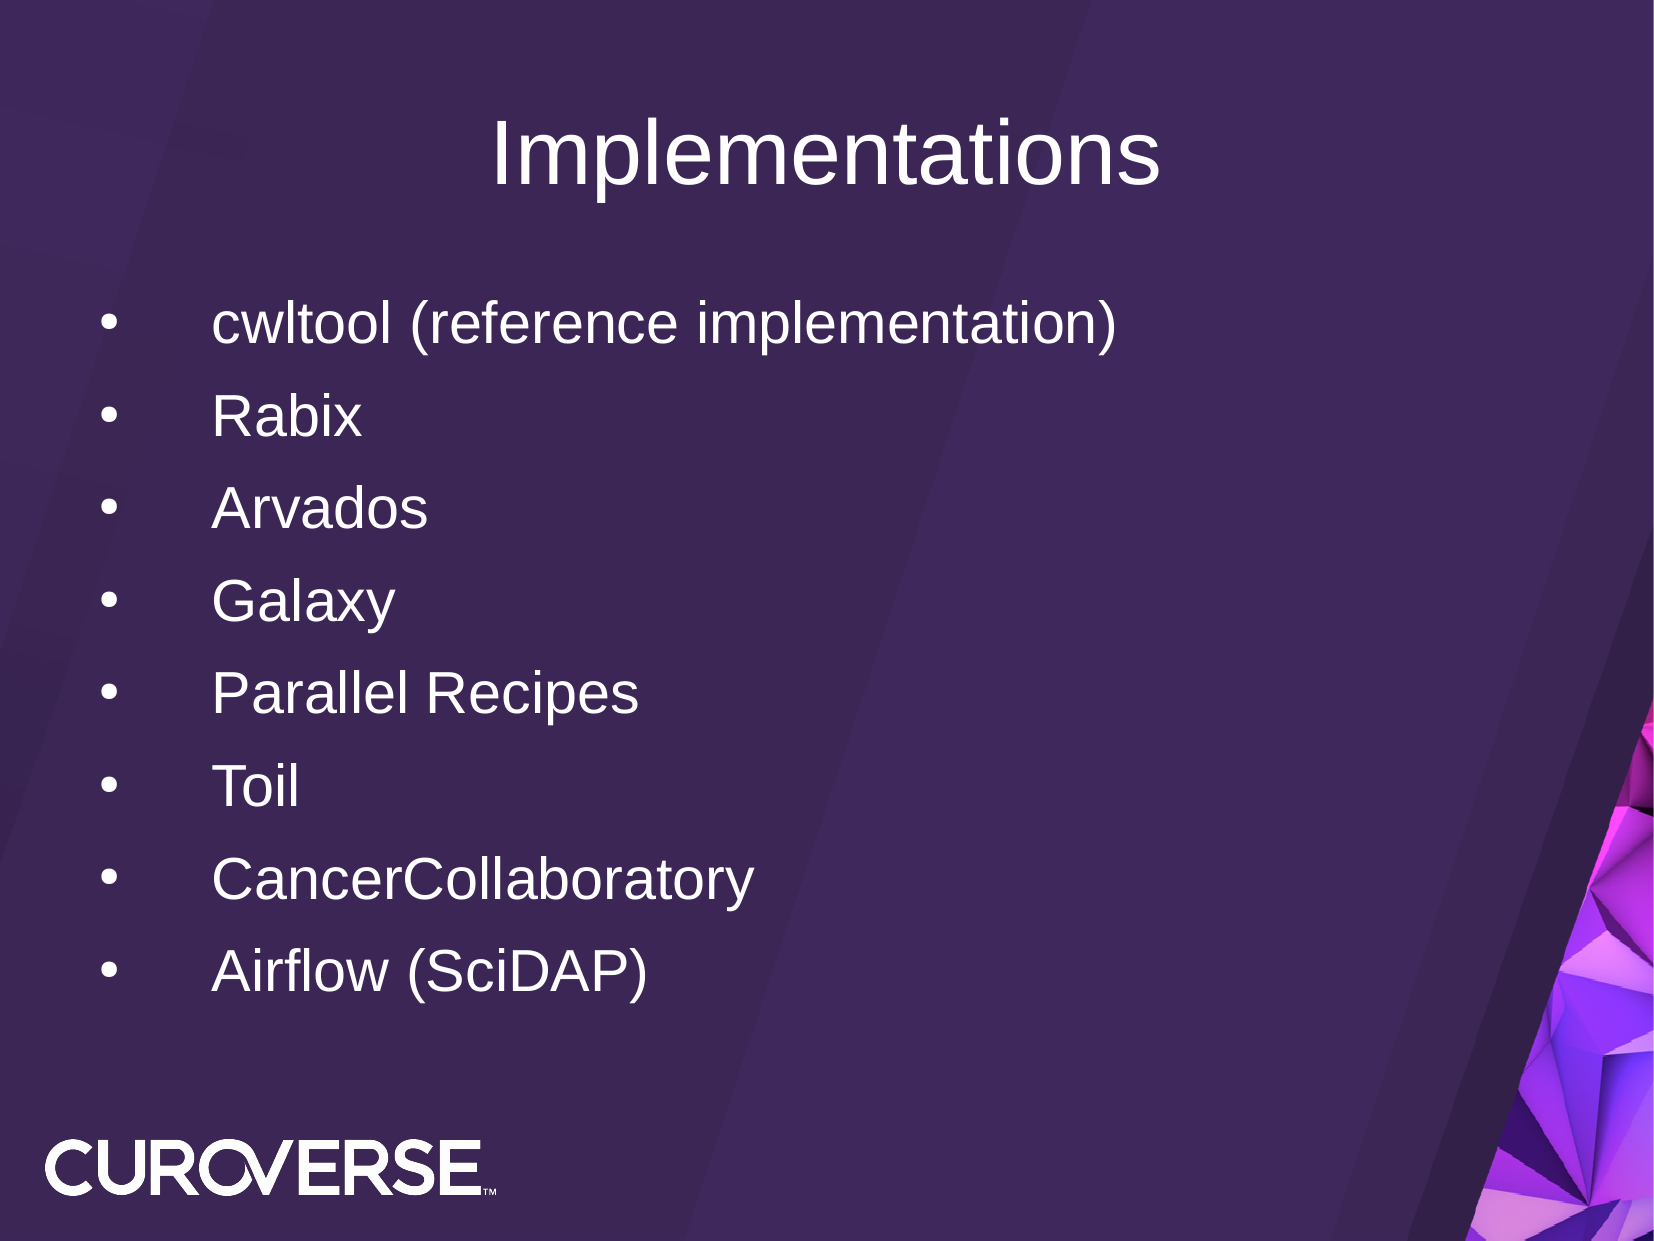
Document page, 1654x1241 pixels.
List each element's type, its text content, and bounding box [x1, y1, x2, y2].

title Implementations [82, 49, 1571, 257]
picture [0, 0, 1654, 1241]
list cwltool (reference implementation) Rabix Arvados Galaxy Parallel Recipes Toil CancerCollaboratory Airflow (SciDAP) [82, 290, 1571, 1010]
